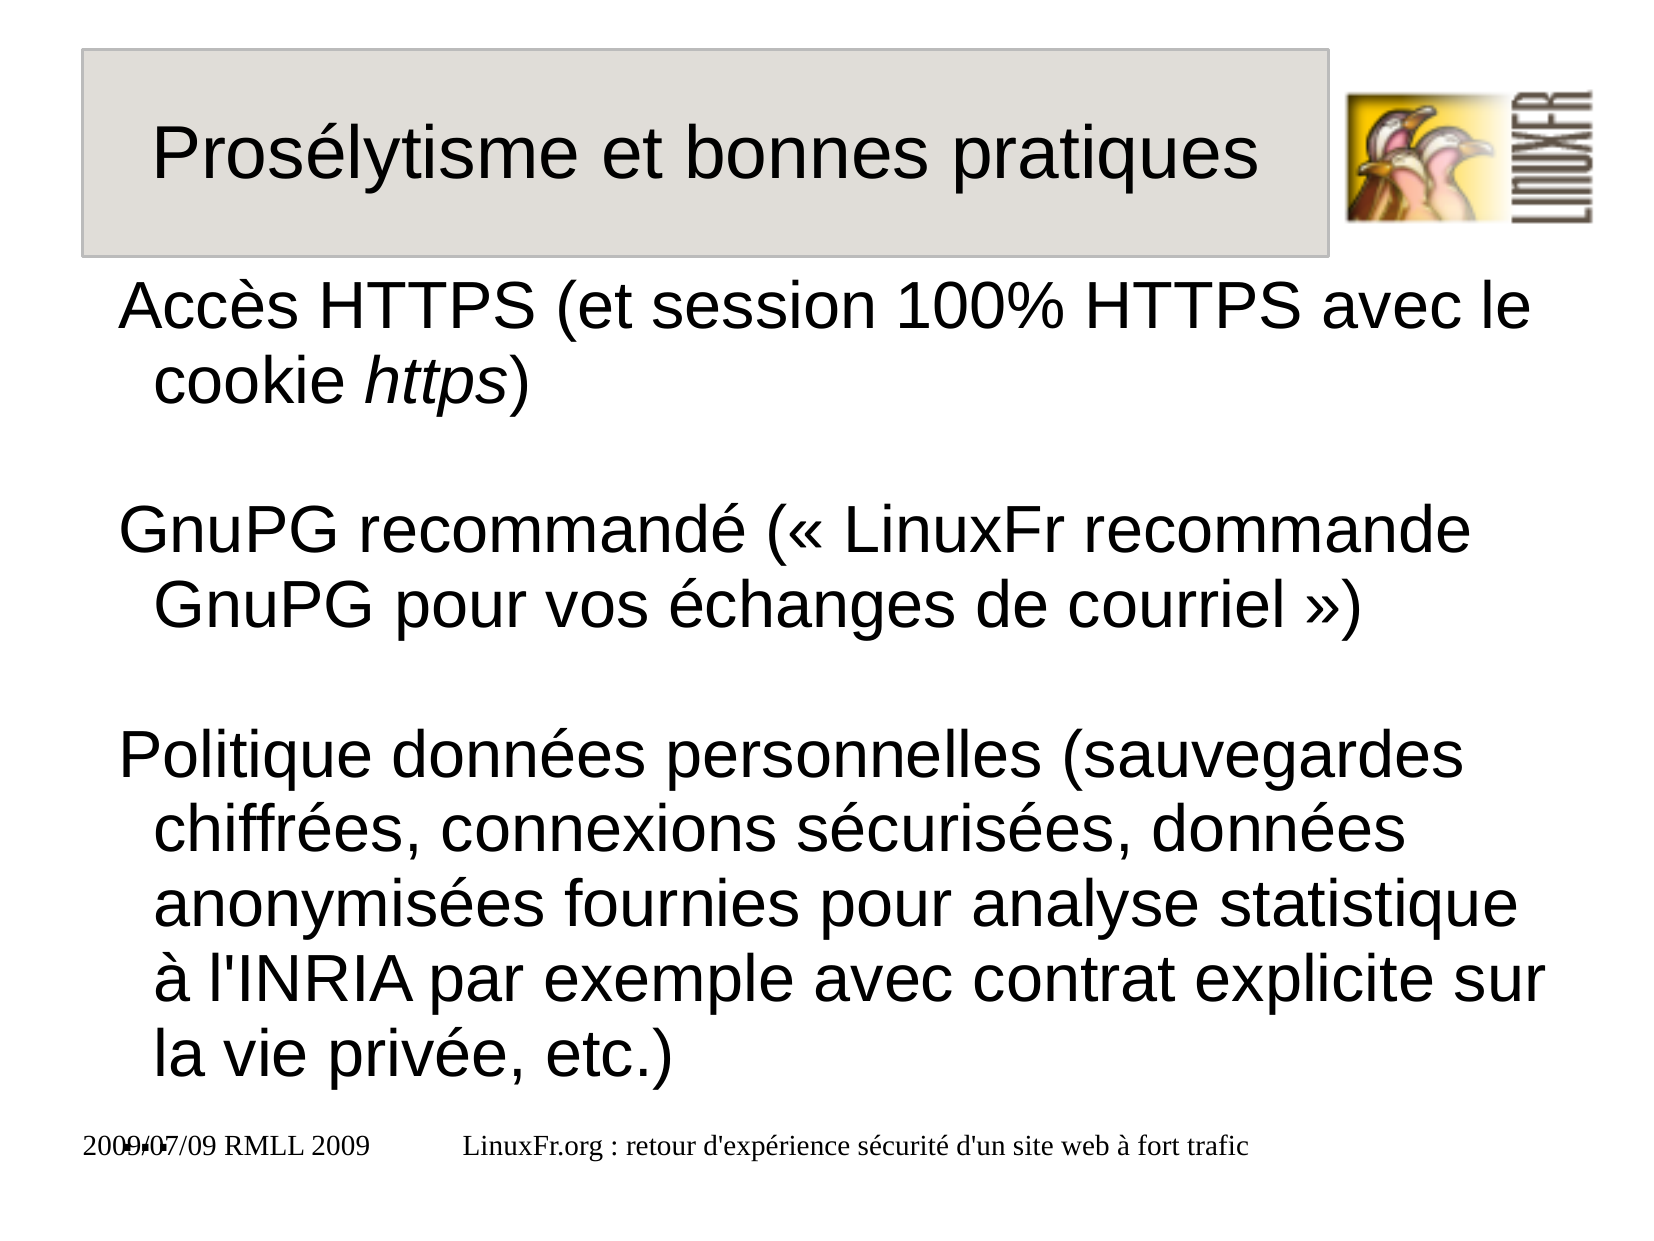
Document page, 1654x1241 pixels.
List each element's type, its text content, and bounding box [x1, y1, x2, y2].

picture [1341, 88, 1601, 229]
subtitle Accès HTTPS (et session 100% HTTPS avec le cookie https) GnuPG recommandé (« LinuxFr recommande GnuPG pour vos échanges de courriel ») Politique données personnelles (sauvegardes chiffrées, connexions sécurisées, données anonymisées fournies pour analyse statistique à l'INRIA par exemple avec contrat explicite sur la vie privée, etc.) ... [82, 268, 1571, 1166]
title Prosélytisme et bonnes pratiques [82, 49, 1329, 257]
